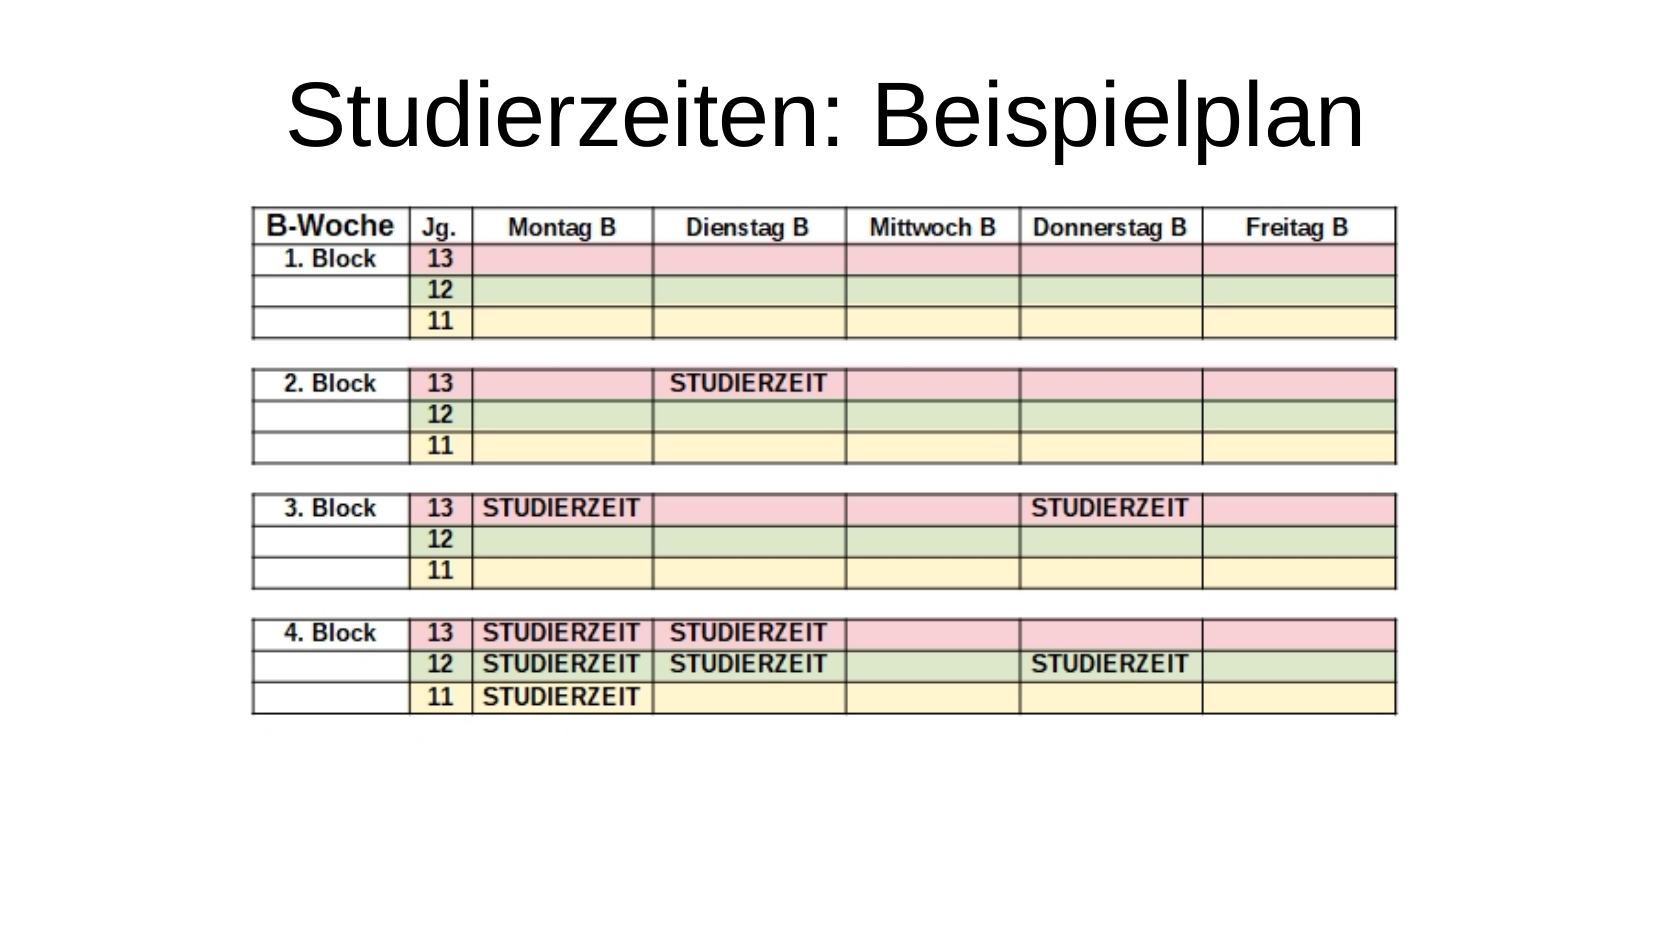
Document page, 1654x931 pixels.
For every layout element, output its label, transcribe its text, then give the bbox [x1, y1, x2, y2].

picture [114, 168, 1571, 745]
title Studierzeiten: Beispielplan [82, 37, 1571, 193]
